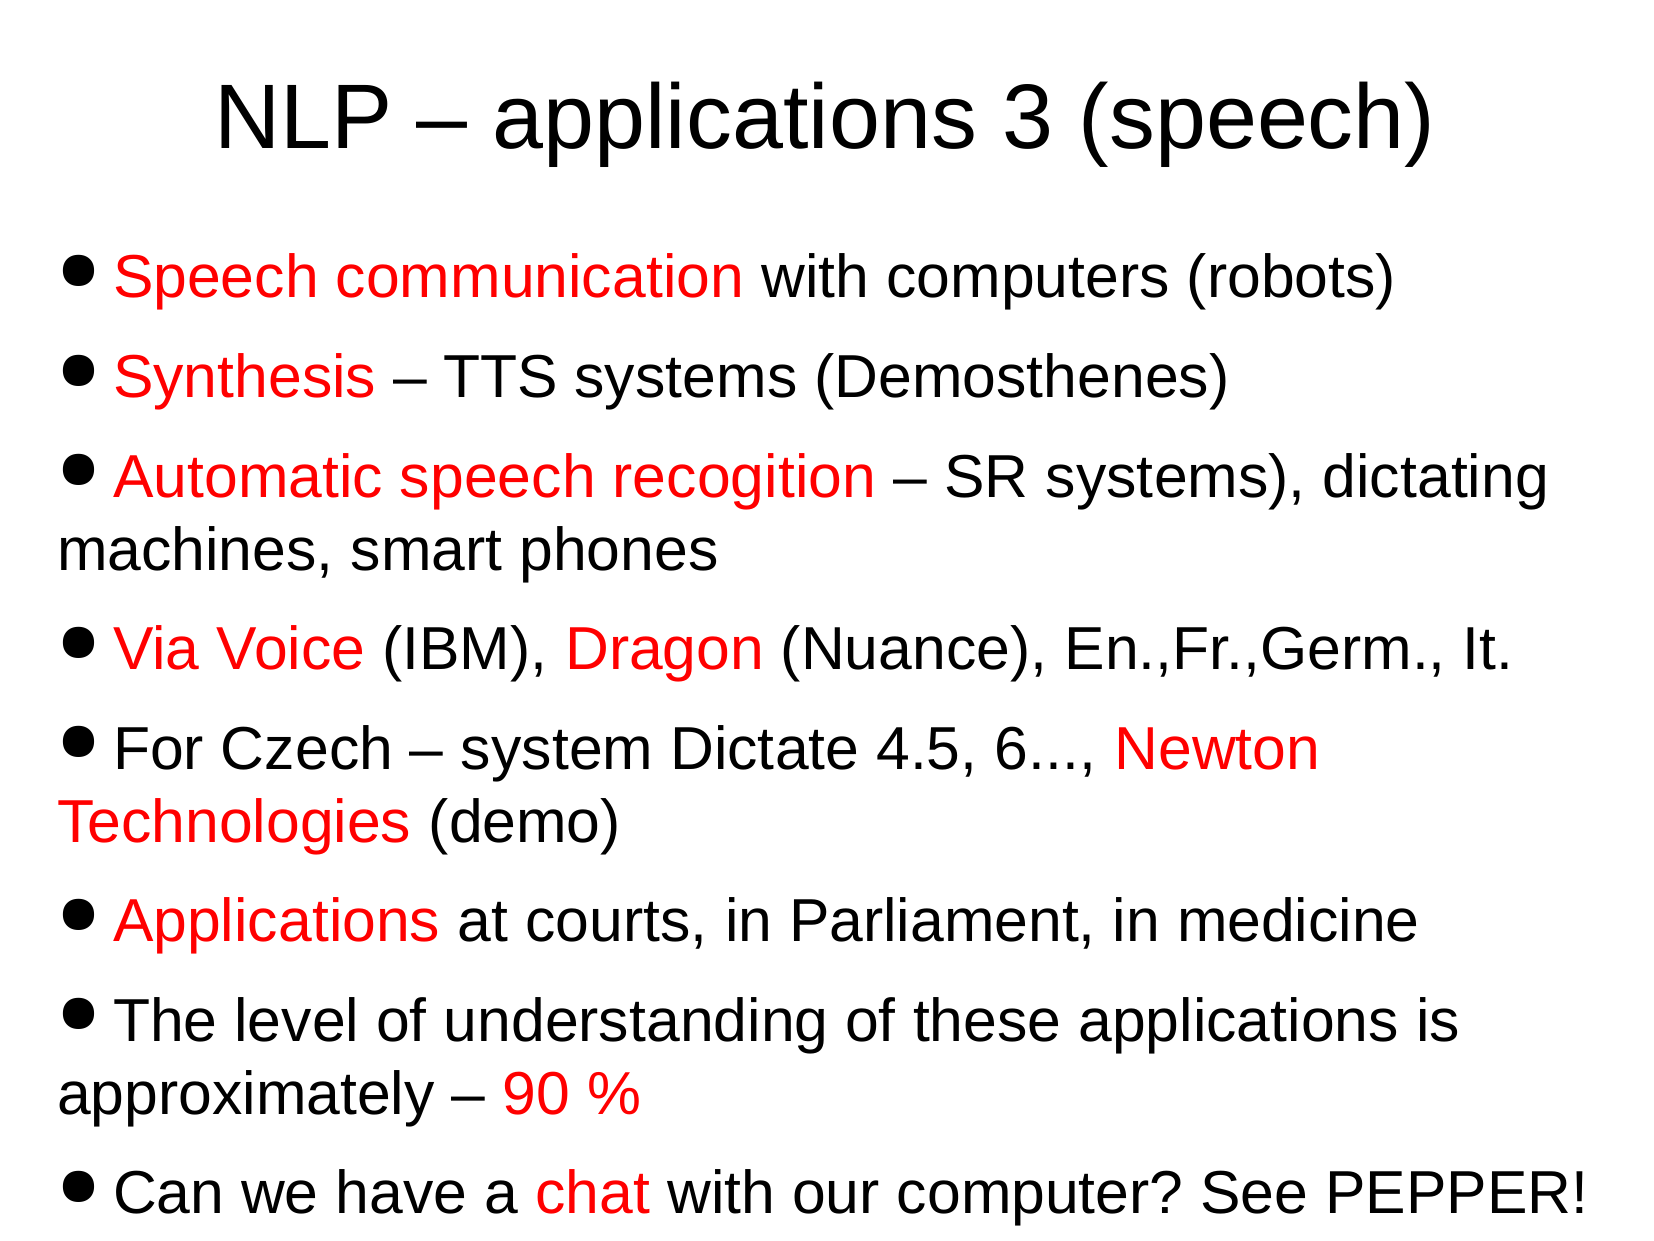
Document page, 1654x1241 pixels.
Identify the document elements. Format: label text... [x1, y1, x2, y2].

title NLP – applications 3 (speech) [57, 56, 1595, 140]
list Speech communication with computers (robots) Synthesis – TTS systems (Demosthenes) Automatic speech recogition – SR systems), dictating machines, smart phones Via Voice (IBM), Dragon (Nuance), En.,Fr.,Germ., It. For Czech – system Dictate 4.5, 6..., Newton Technologies (demo) Applications at courts, in Parliament, in medicine The level of understanding of these applications is approximately – 90 % Can we have a chat with our computer? See PEPPER! [57, 237, 1612, 1241]
